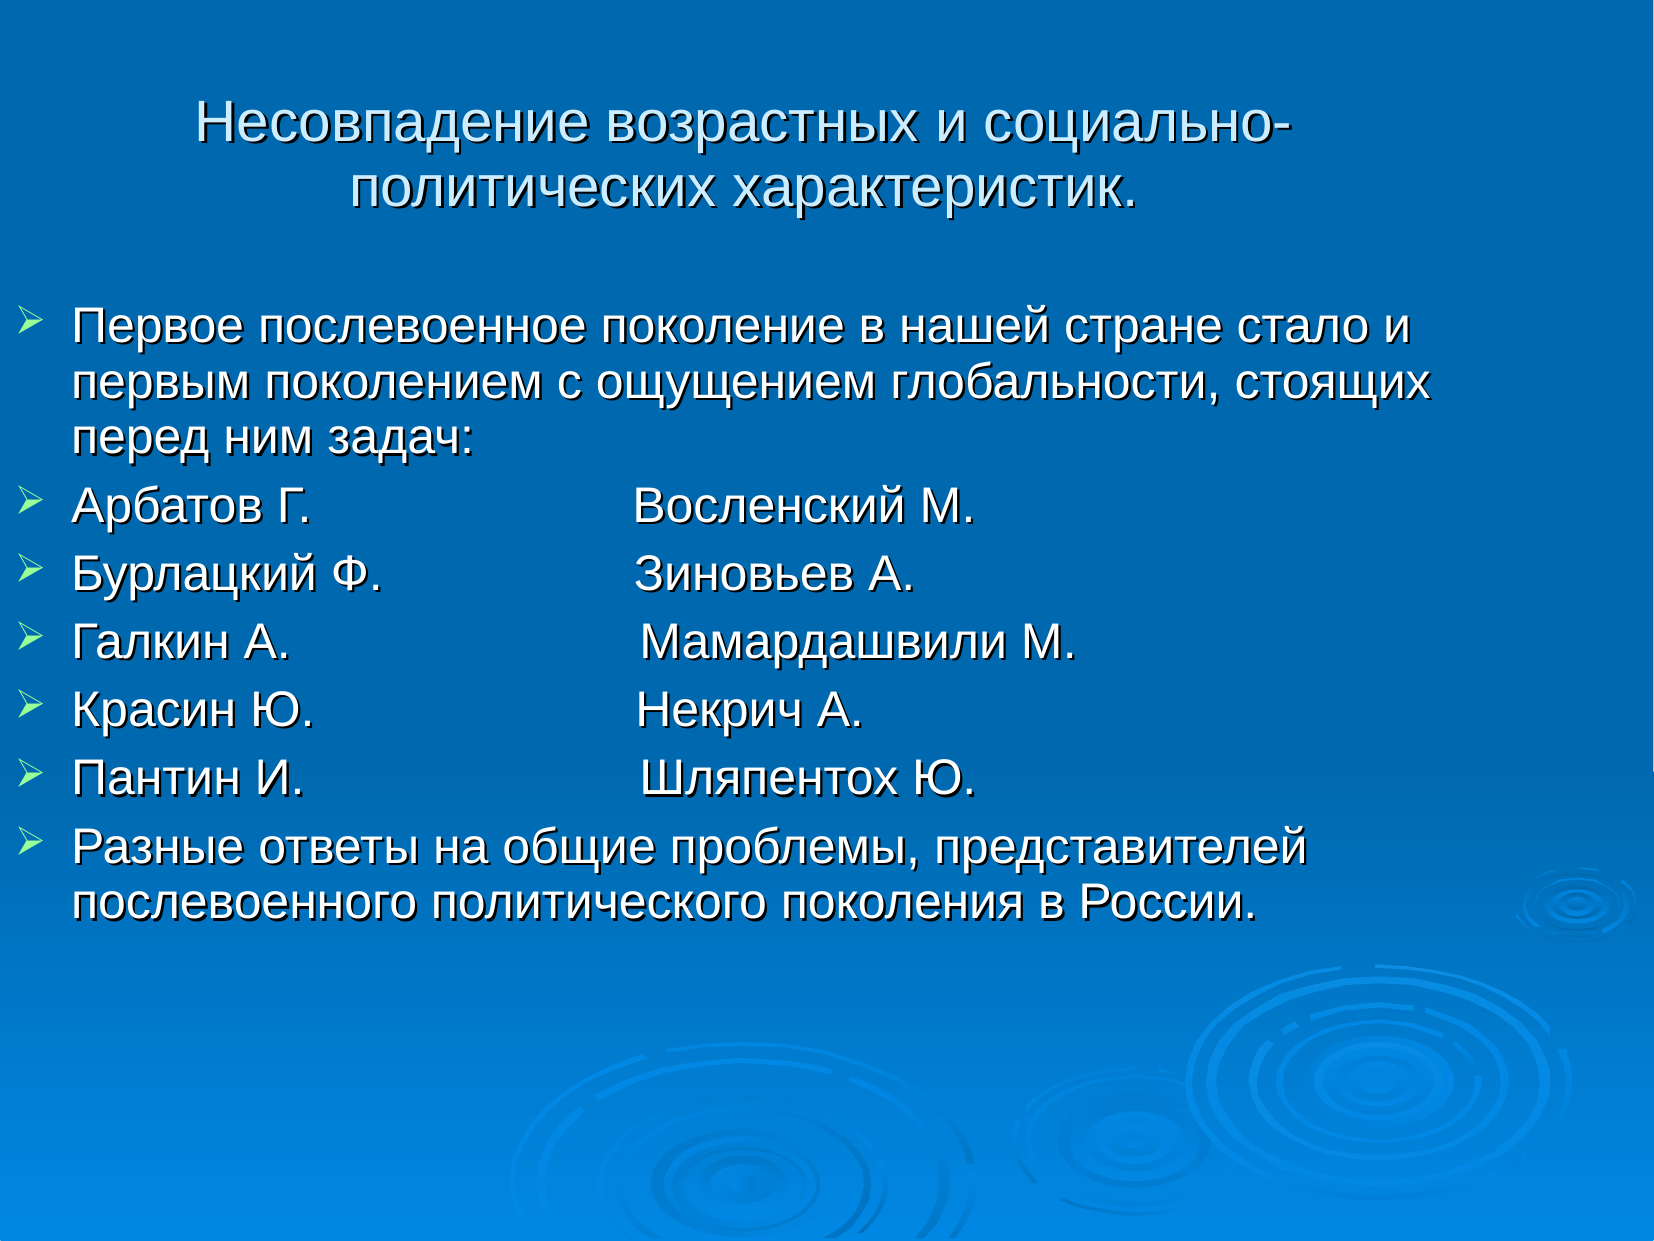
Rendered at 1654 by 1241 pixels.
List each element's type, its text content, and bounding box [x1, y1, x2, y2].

title Несовпадение возрастных и социально-политических характеристик. [0, 50, 1489, 257]
list Первое послевоенное поколение в нашей стране стало и первым поколением с ощущением глобальности, стоящих перед ним задач: Арбатов Г. Восленский М. Бурлацкий Ф. Зиновьев А. Галкин А. Мамардашвили М. Красин Ю. Некрич А. Пантин И. Шляпентох Ю. Разные ответы на общие проблемы, представителей послевоенного политического поколения в России. [0, 289, 1489, 1108]
